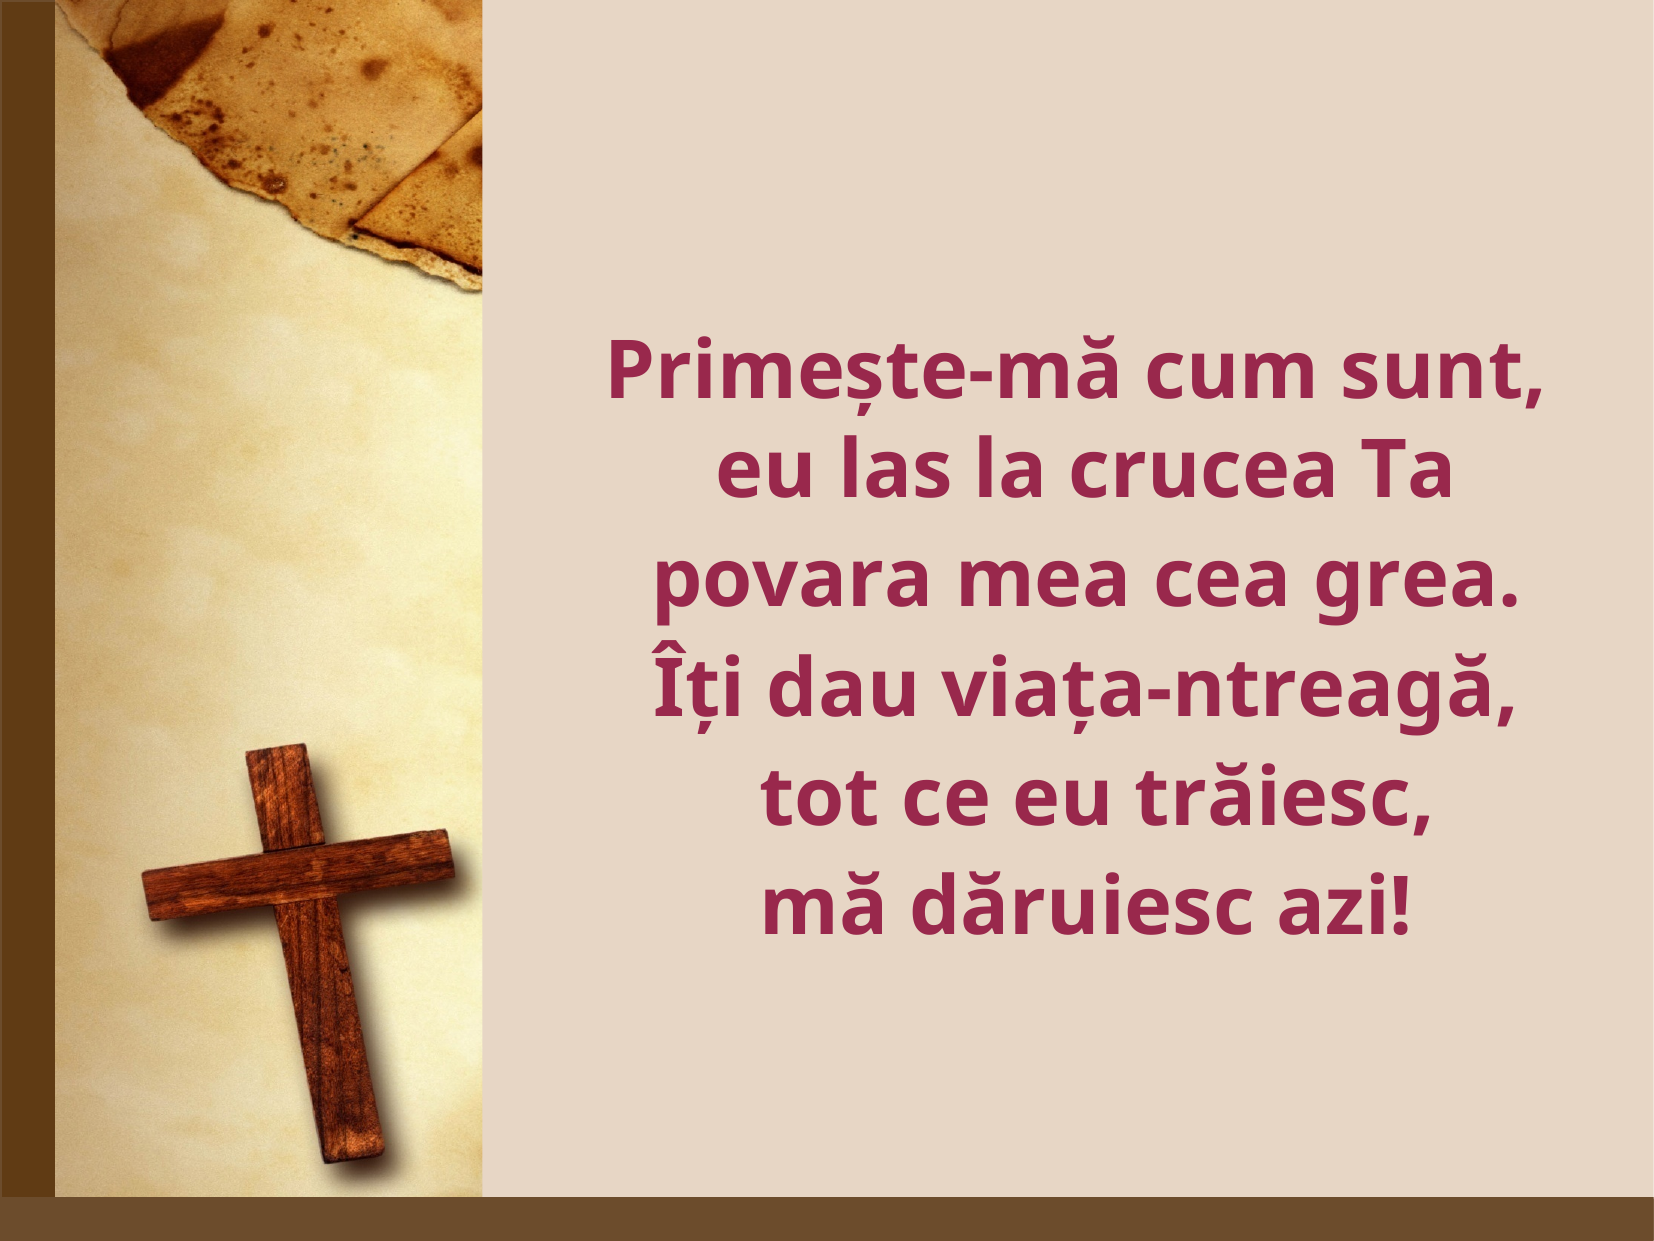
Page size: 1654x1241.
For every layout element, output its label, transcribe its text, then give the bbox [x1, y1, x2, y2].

text_box Primește-mă cum sunt, eu las la crucea Ta povara mea cea grea. Îți dau viața-ntreagă, tot ce eu trăiesc, mă dăruiesc azi! [589, 307, 1584, 983]
picture [55, 0, 483, 1197]
